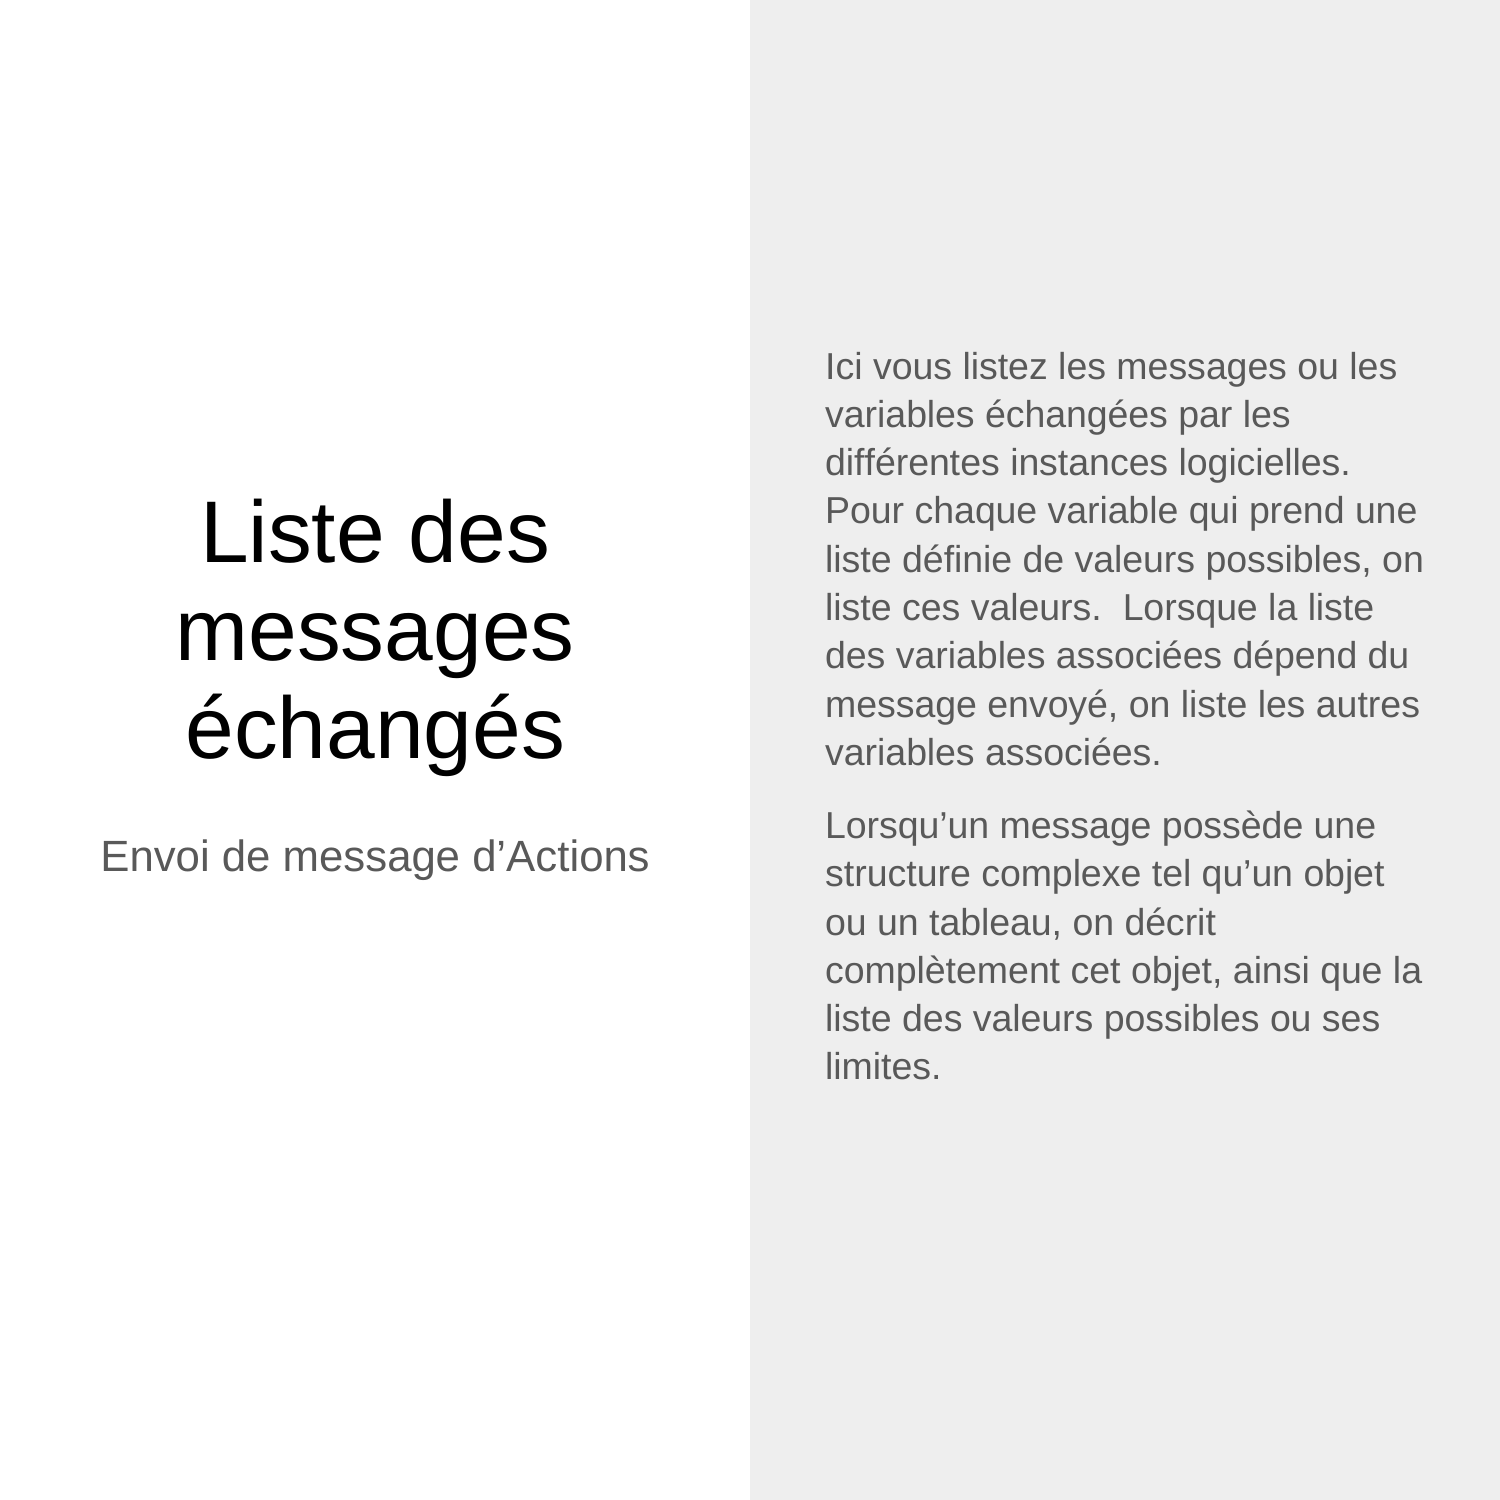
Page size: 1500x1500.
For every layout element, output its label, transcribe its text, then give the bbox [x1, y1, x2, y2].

subtitle Envoi de message d’Actions [43, 817, 708, 1178]
list Ici vous listez les messages ou les variables échangées par les différentes instances logicielles. Pour chaque variable qui prend une liste définie de valeurs possibles, on liste ces valeurs. Lorsque la liste des variables associées dépend du message envoyé, on liste les autres variables associées. Lorsqu’un message possède une structure complexe tel qu’un objet ou un tableau, on décrit complètement cet objet, ainsi que la liste des valeurs possibles ou ses limites. [810, 211, 1440, 1289]
title Liste des messages échangés [43, 359, 708, 792]
